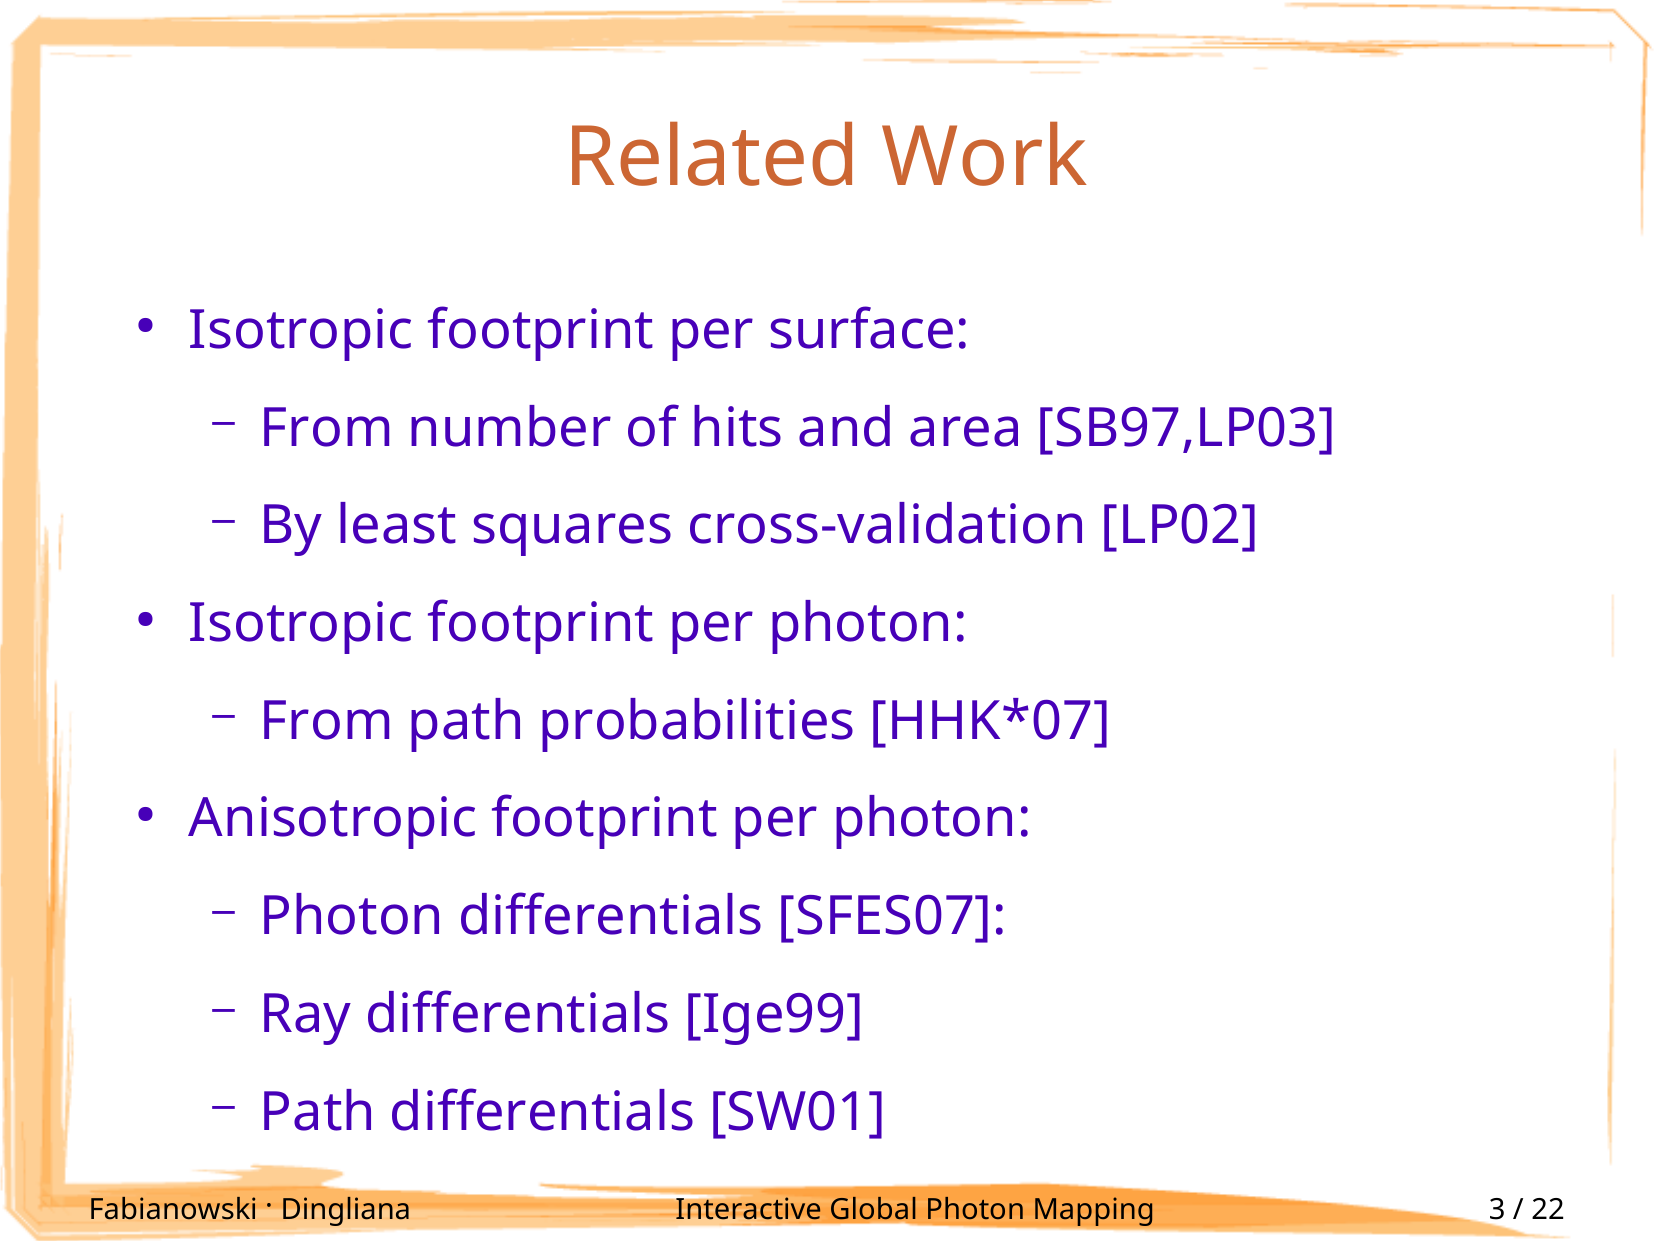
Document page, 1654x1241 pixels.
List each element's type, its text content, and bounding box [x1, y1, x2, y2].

list Isotropic footprint per surface: From number of hits and area [SB97,LP03] By least squares cross-validation [LP02] Isotropic footprint per photon: From path probabilities [HHK*07] Anisotropic footprint per photon: Photon differentials [SFES07]: Ray differentials [Ige99] Path differentials [SW01] [118, 290, 1571, 1075]
picture [0, 0, 1654, 1241]
title Related Work [82, 56, 1571, 250]
